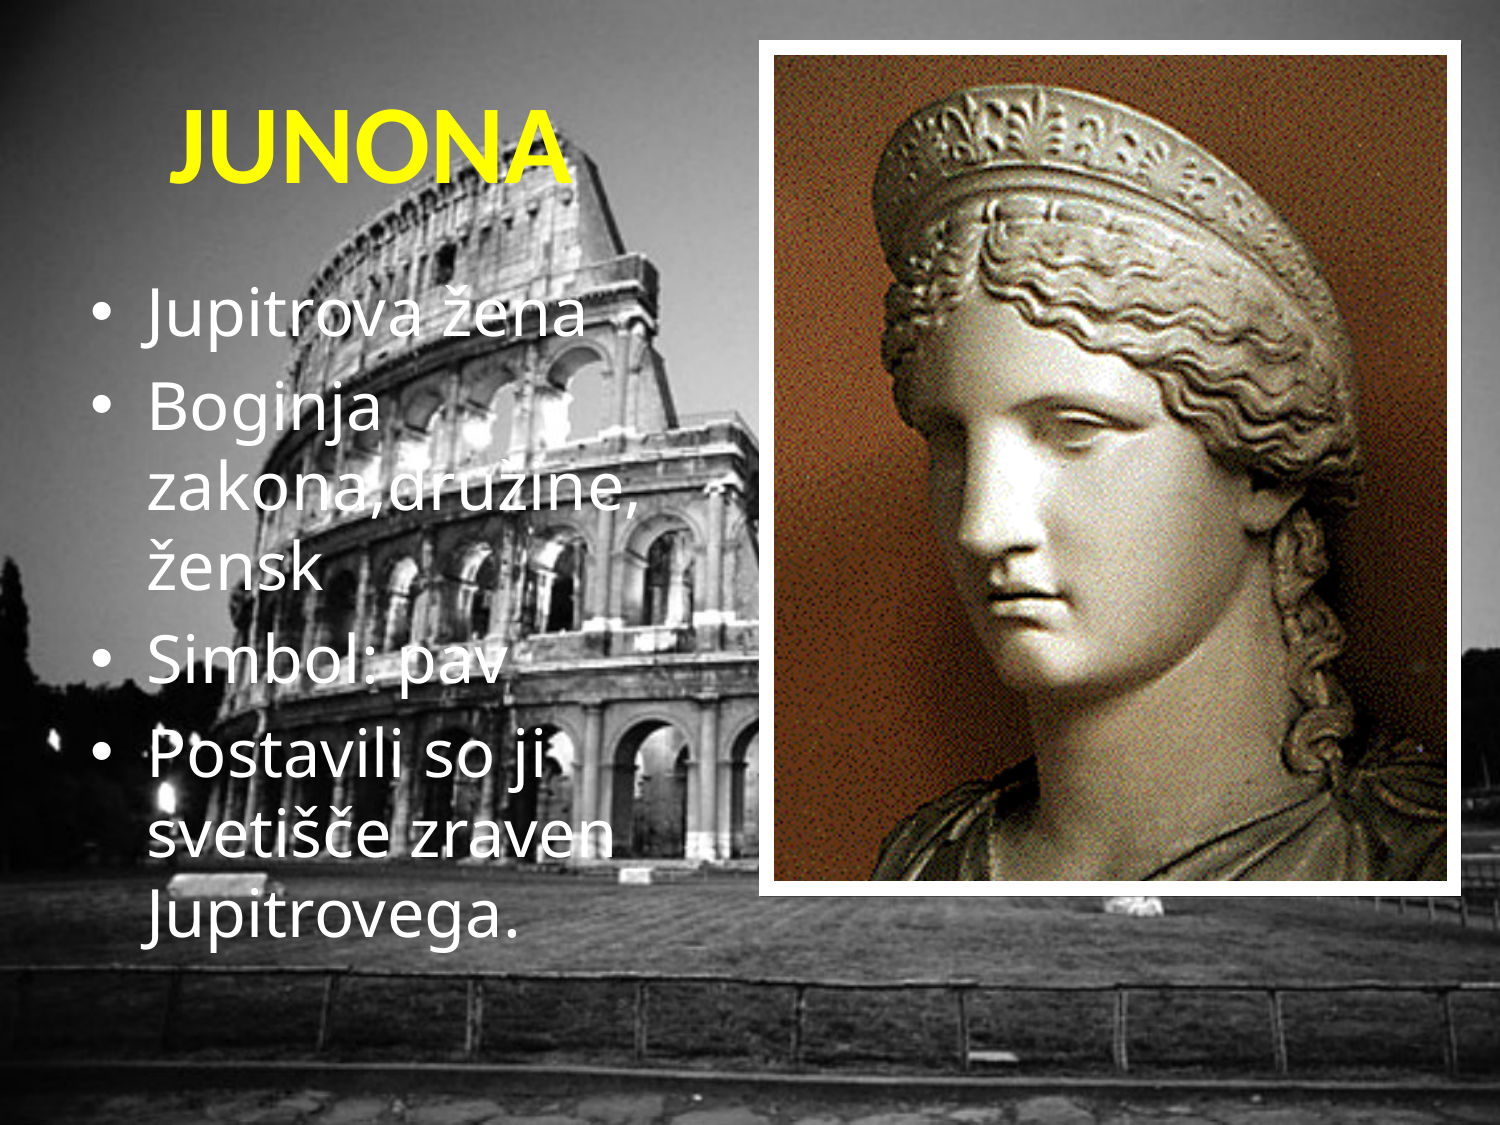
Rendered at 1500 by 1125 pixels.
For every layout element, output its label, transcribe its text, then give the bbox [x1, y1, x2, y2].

title JUNONA [75, 45, 668, 233]
list Jupitrova žena Boginja zakona,družine, žensk Simbol: pav Postavili so ji svetišče zraven Jupitrovega. [75, 262, 727, 1083]
picture [0, 0, 1500, 1125]
